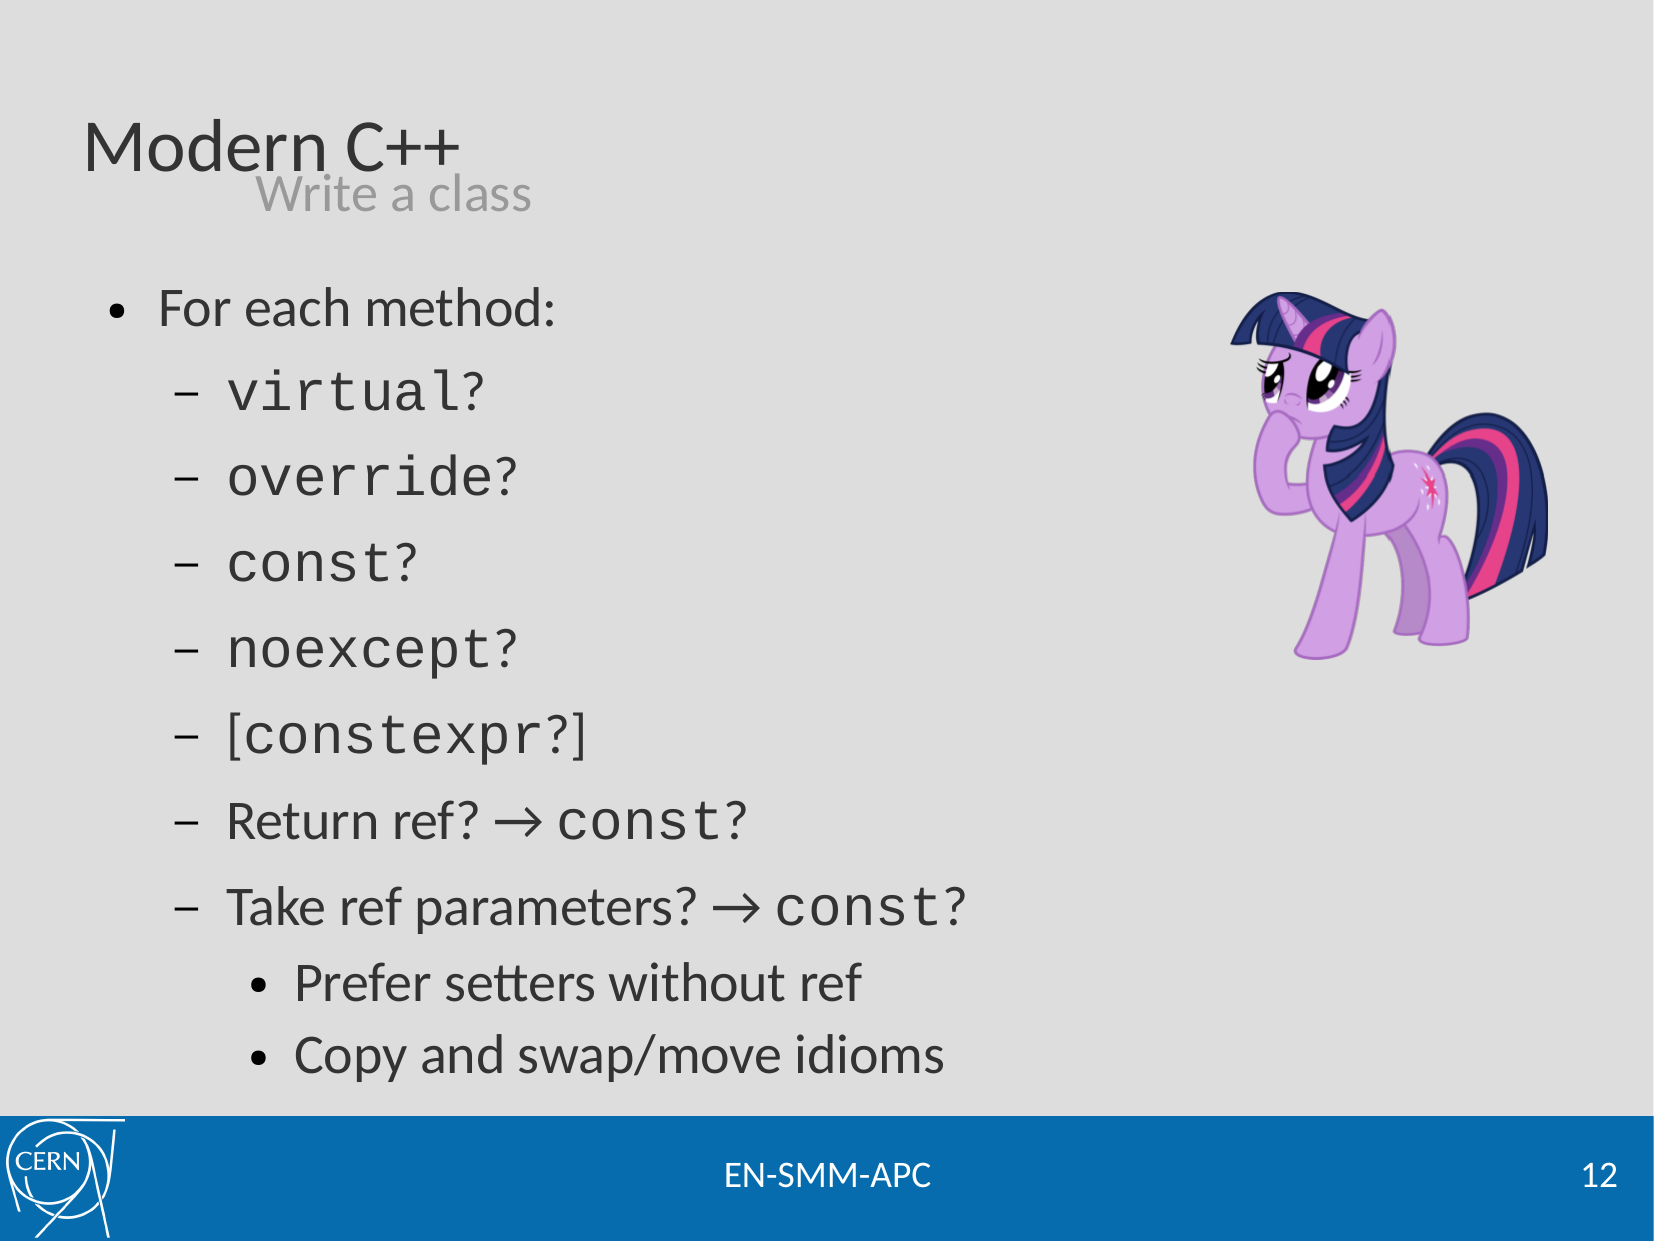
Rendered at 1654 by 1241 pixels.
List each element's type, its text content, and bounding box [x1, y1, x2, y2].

title Modern C++ [82, 49, 1571, 257]
title Write a class [23, 118, 766, 278]
picture [6, 1118, 125, 1238]
list For each method: virtual? override? const? noexcept? [constexpr?] Return ref? → const? Take ref parameters? → const? Prefer setters without ref Copy and swap/move idioms [90, 285, 1654, 1096]
picture [1230, 292, 1548, 661]
